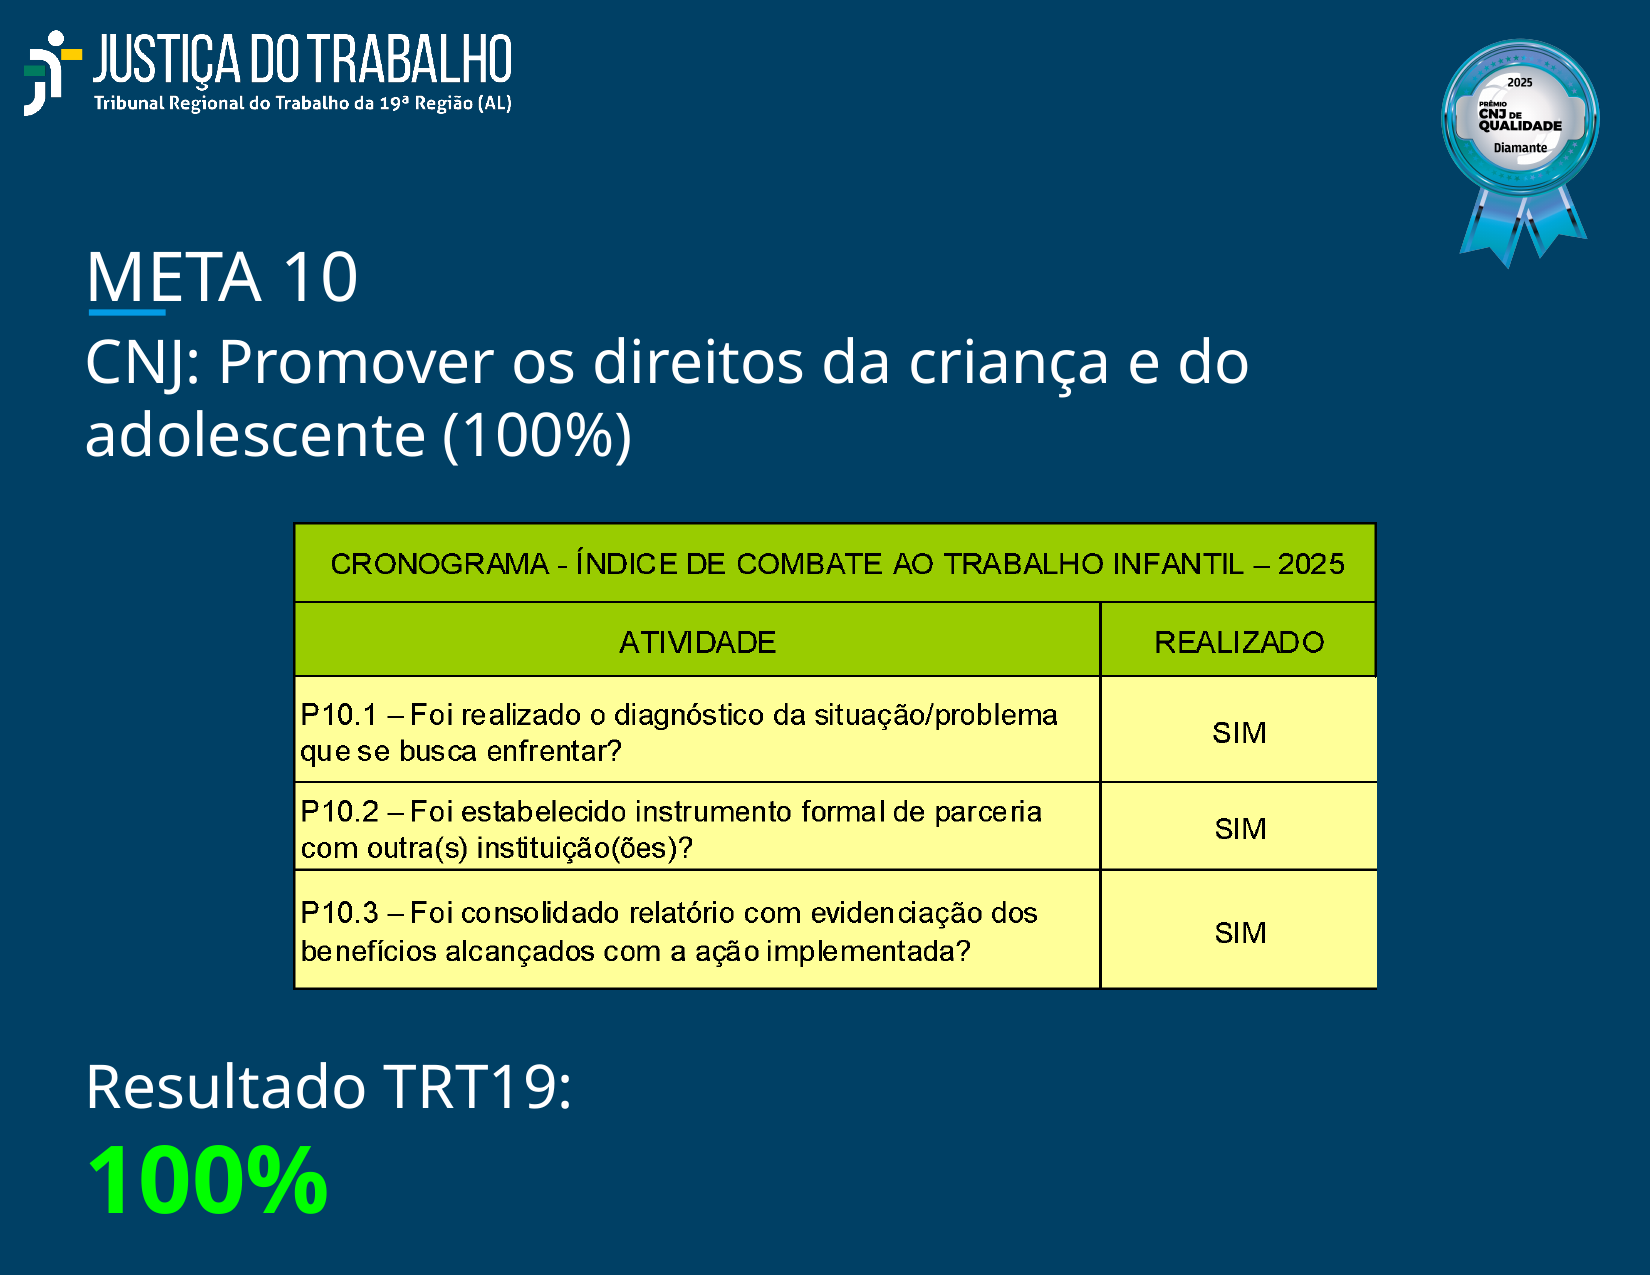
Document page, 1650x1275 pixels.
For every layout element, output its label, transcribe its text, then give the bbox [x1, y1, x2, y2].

picture [1440, 37, 1601, 271]
picture [293, 522, 1377, 990]
picture [24, 30, 511, 116]
title META 10 CNJ: Promover os direitos da criança e do adolescente (100%) Resultado TRT19: 100% [66, 212, 1583, 1252]
